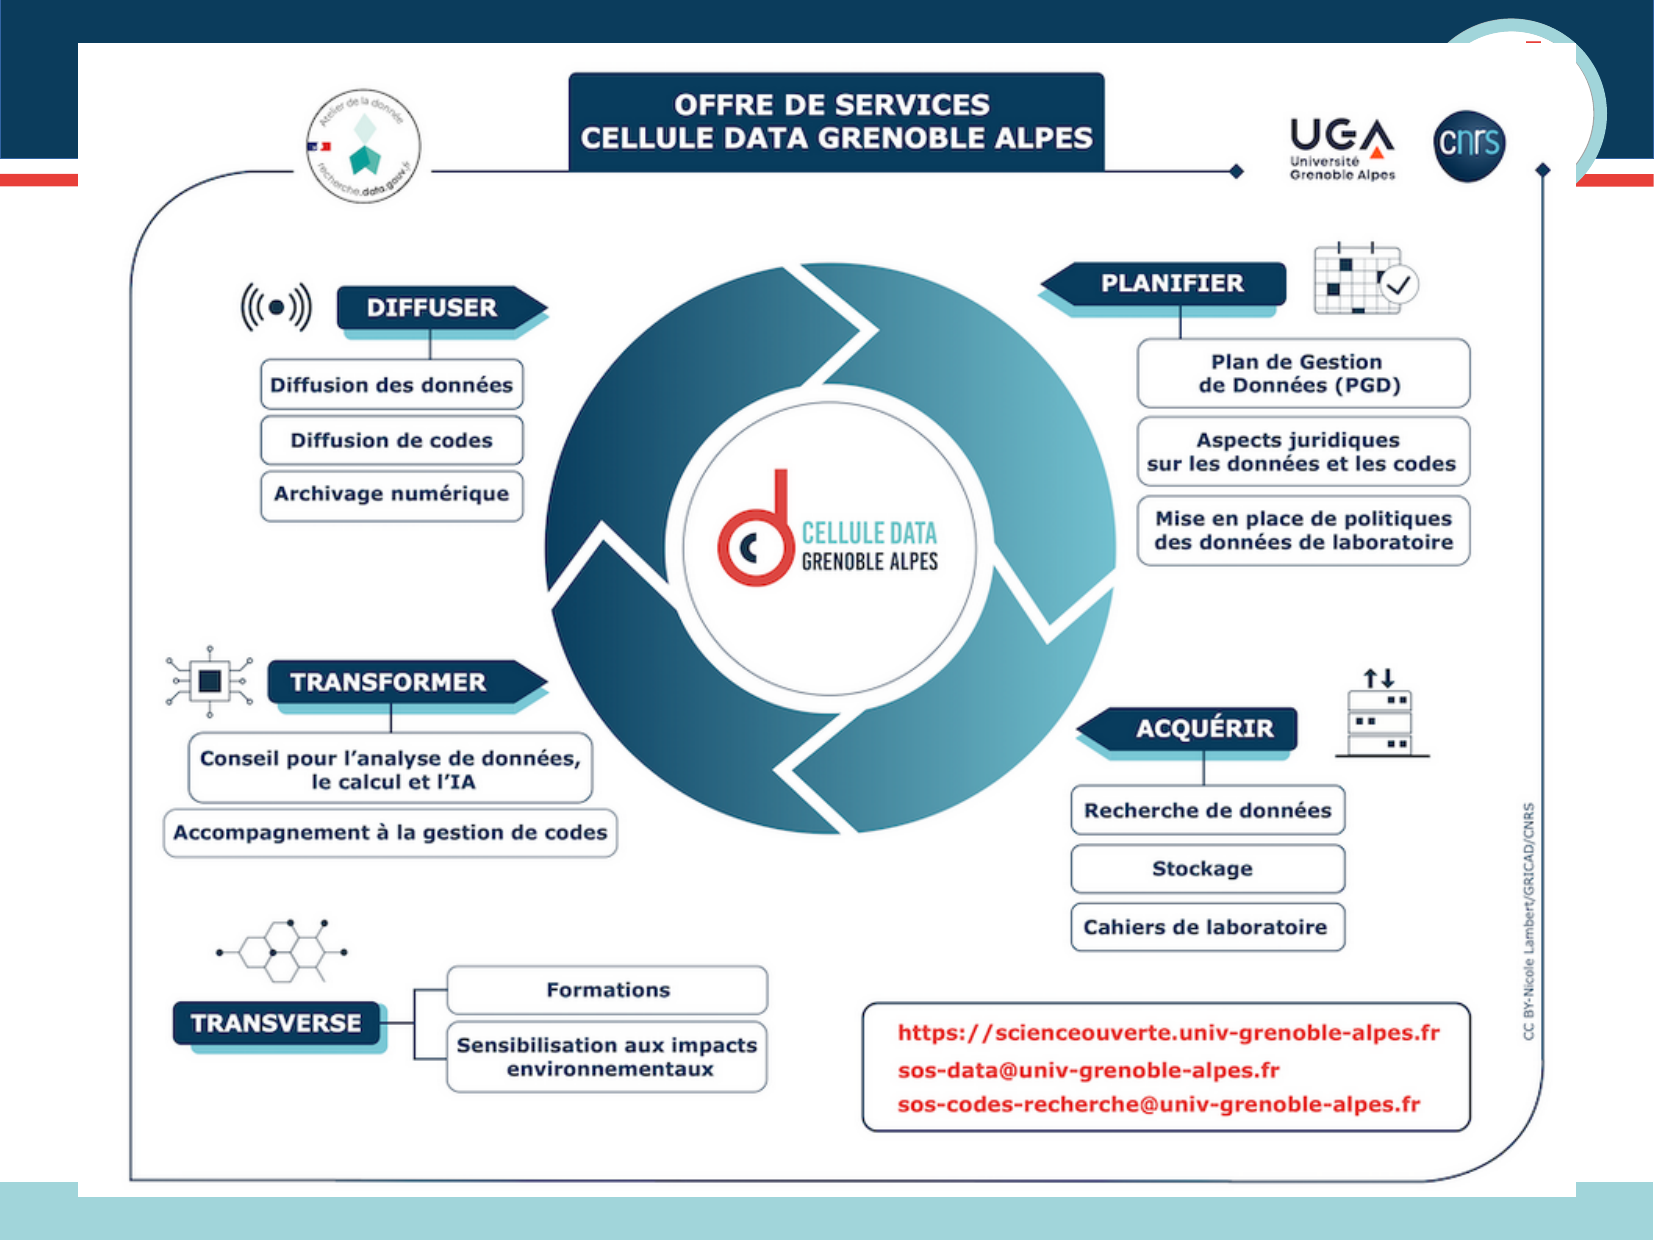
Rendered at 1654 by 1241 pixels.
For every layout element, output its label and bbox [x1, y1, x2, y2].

picture [78, 41, 1576, 1197]
